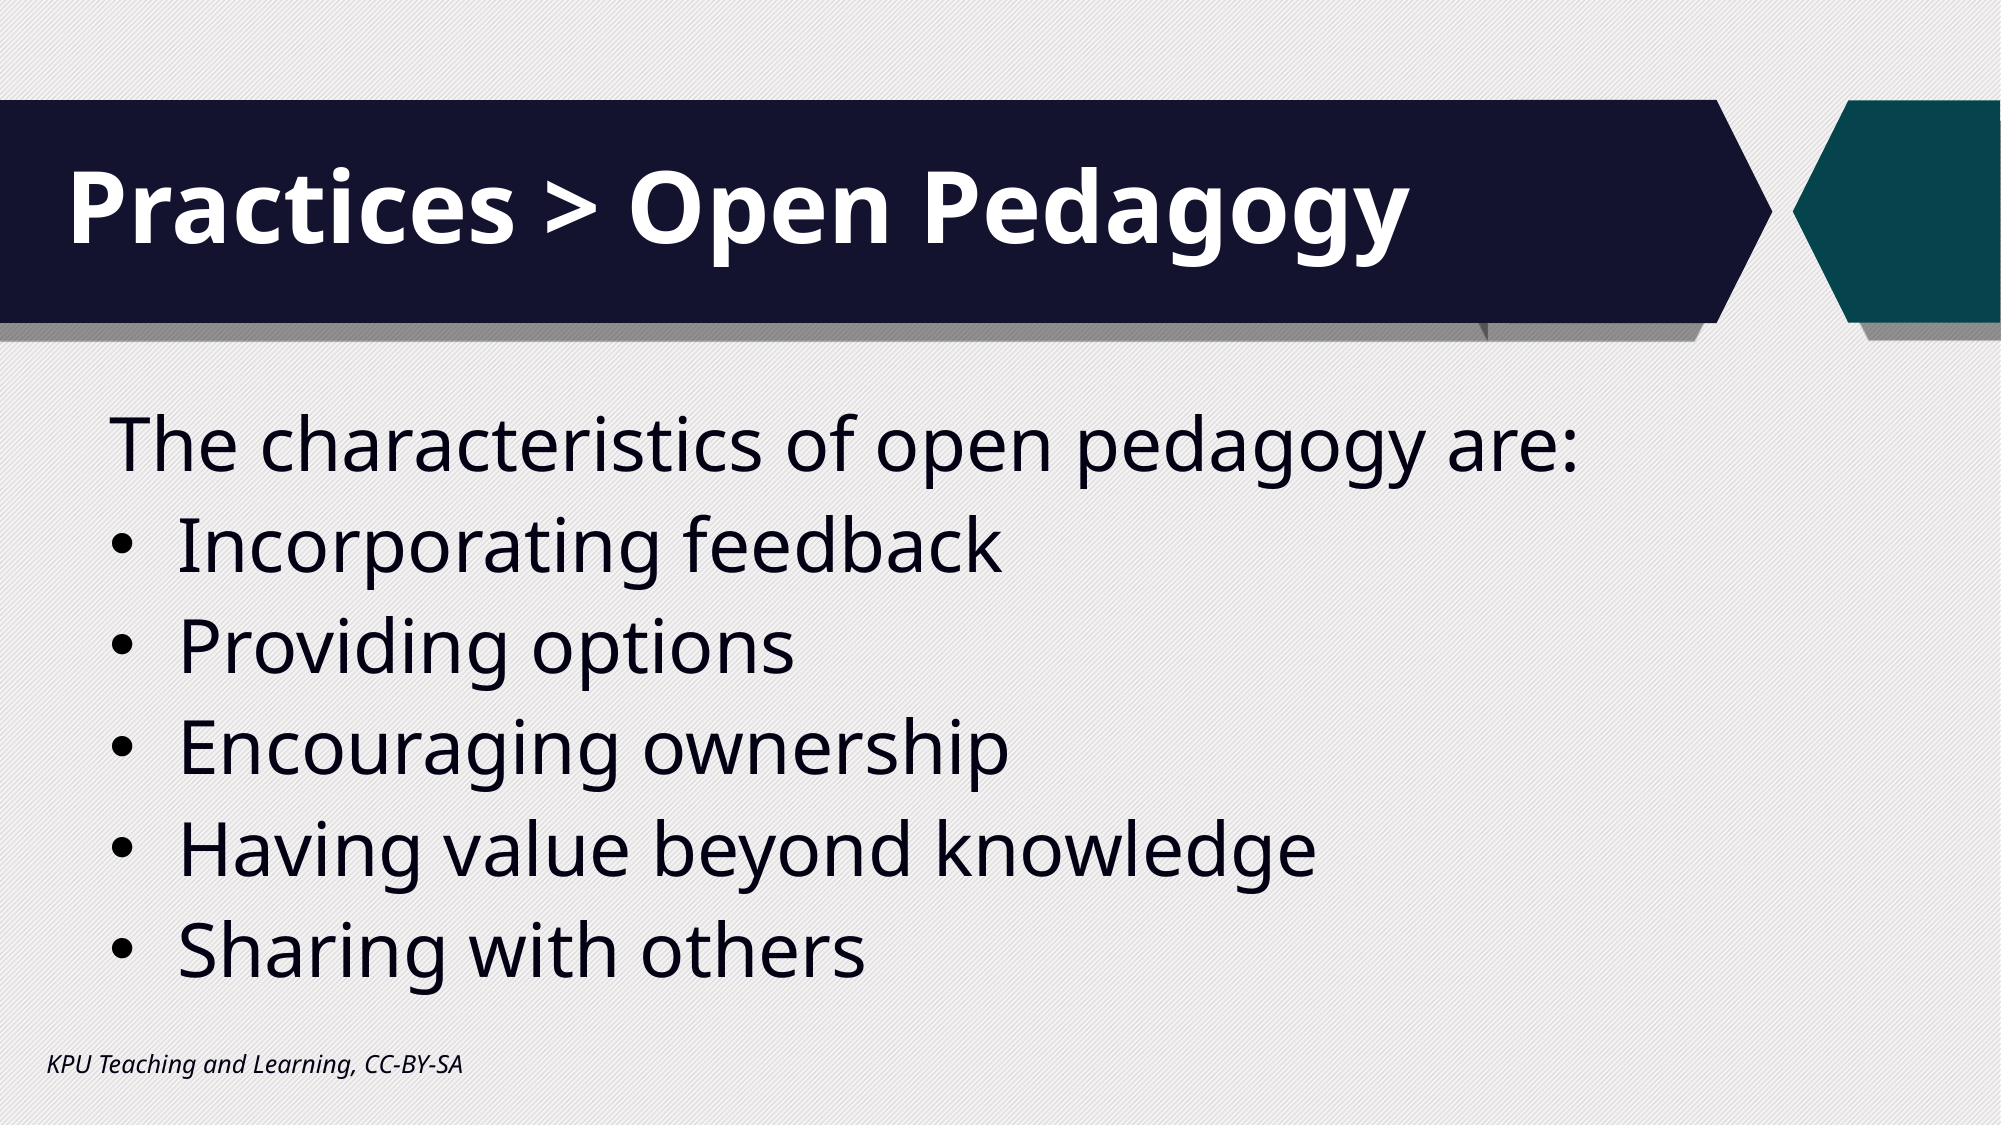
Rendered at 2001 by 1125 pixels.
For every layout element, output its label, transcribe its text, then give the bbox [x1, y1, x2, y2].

list The characteristics of open pedagogy are: Incorporating feedback Providing options Encouraging ownership Having value beyond knowledge Sharing with others [94, 388, 1906, 1000]
title Practices > Open Pedagogy [50, 122, 1689, 300]
text_box KPU Teaching and Learning, CC-BY-SA [31, 1033, 1159, 1094]
